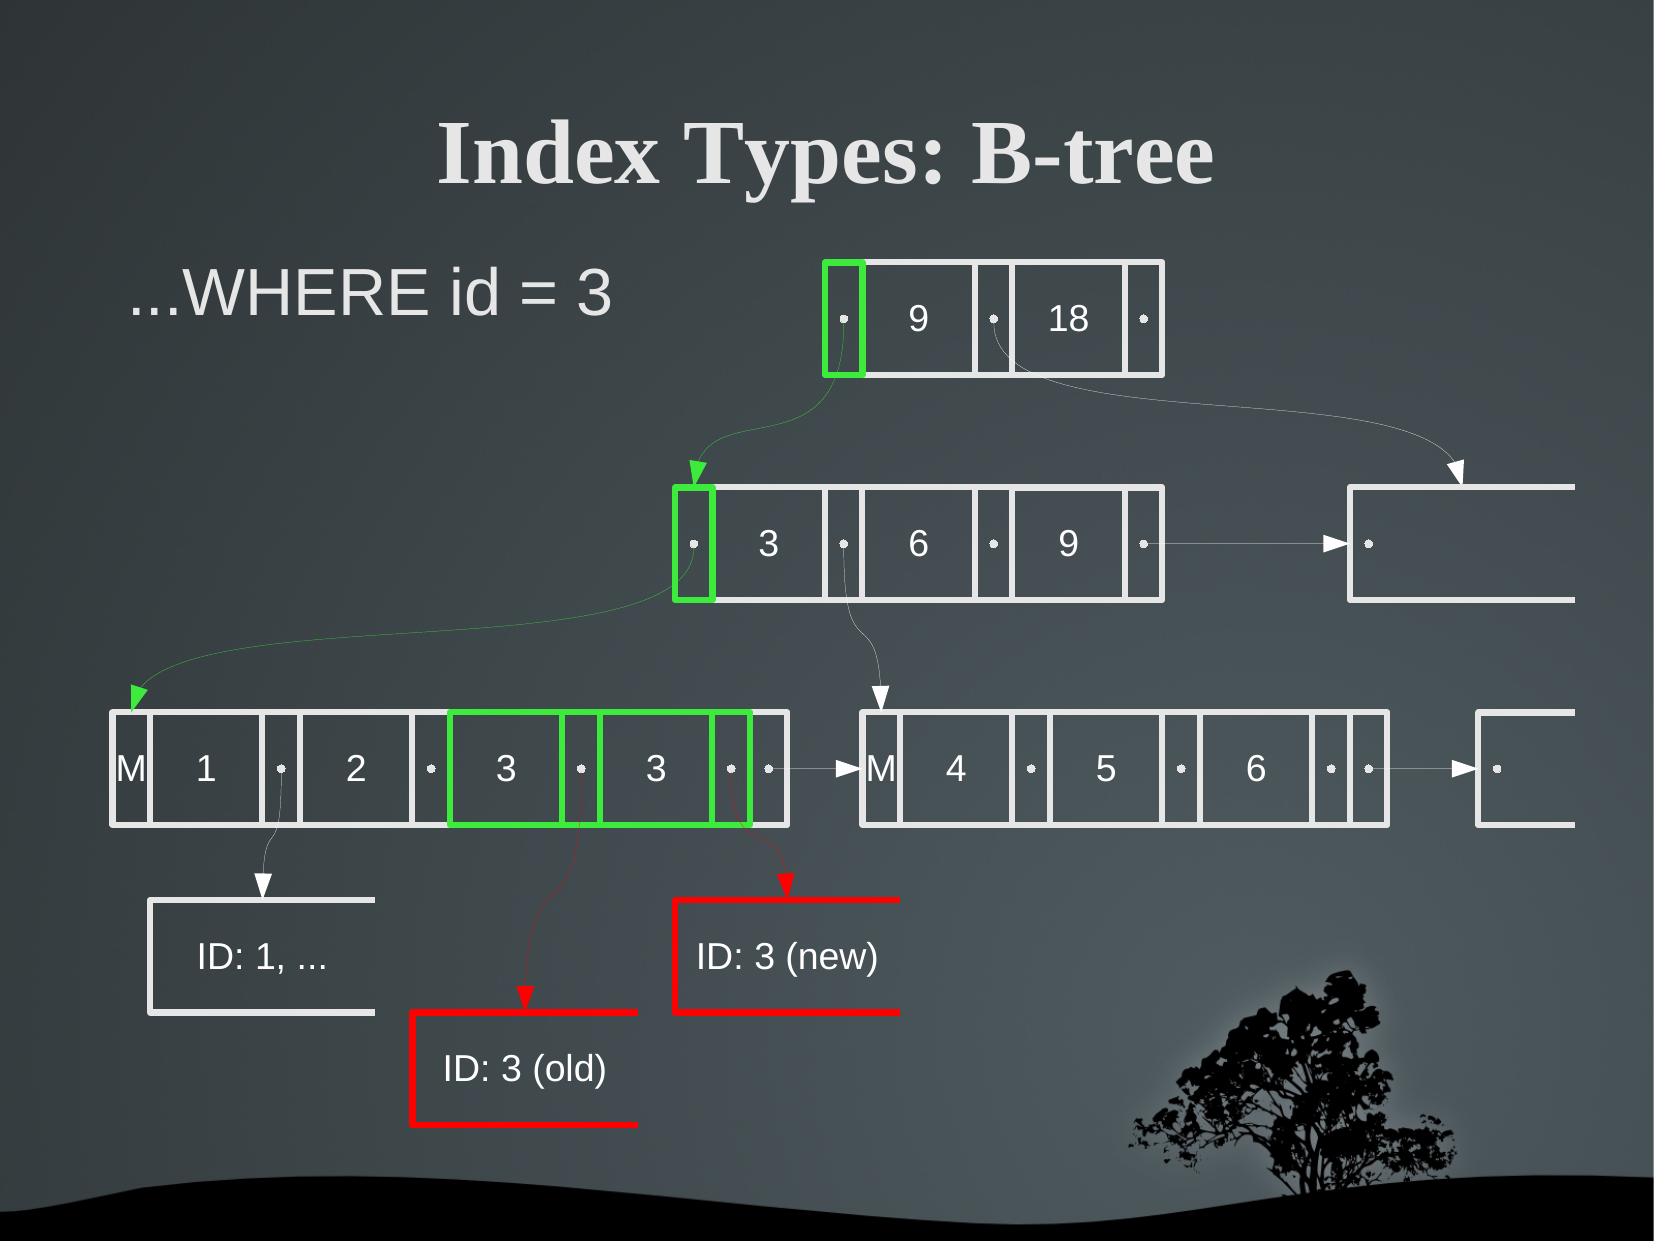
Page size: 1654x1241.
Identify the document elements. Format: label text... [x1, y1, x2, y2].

text_box 18 [1015, 364, 1028, 372]
text_box [989, 539, 998, 548]
text_box 3 [453, 715, 559, 822]
text_box [1327, 764, 1336, 773]
text_box 5 [1053, 715, 1159, 822]
text_box [690, 540, 698, 548]
text_box 6 [865, 490, 972, 597]
text_box [727, 764, 736, 773]
text_box 1 [153, 715, 259, 822]
text_box [1027, 764, 1036, 773]
text_box [989, 314, 998, 323]
text_box [1493, 765, 1501, 773]
text_box [577, 764, 586, 773]
text_box 9 [866, 265, 972, 372]
text_box [277, 764, 286, 773]
text_box [839, 539, 848, 548]
text_box 6 [1203, 715, 1309, 822]
text_box 4 [903, 715, 1009, 822]
text_box 3 [716, 490, 822, 597]
text_box 3 [603, 715, 709, 822]
text_box 18 [1015, 265, 1122, 372]
text_box 9 [1015, 491, 1122, 597]
title Index Types: B-tree [82, 49, 1571, 257]
text_box [427, 764, 436, 773]
text_box 2 [303, 715, 409, 822]
text_box ...WHERE id = 3 [112, 247, 638, 338]
text_box [1139, 314, 1148, 323]
picture [0, 0, 1654, 1241]
text_box [1364, 764, 1373, 773]
text_box [1177, 764, 1186, 773]
text_box [1139, 540, 1148, 548]
text_box [764, 764, 773, 773]
text_box M [112, 712, 151, 825]
text_box [840, 315, 848, 323]
text_box M [862, 712, 901, 826]
text_box [1364, 539, 1373, 548]
